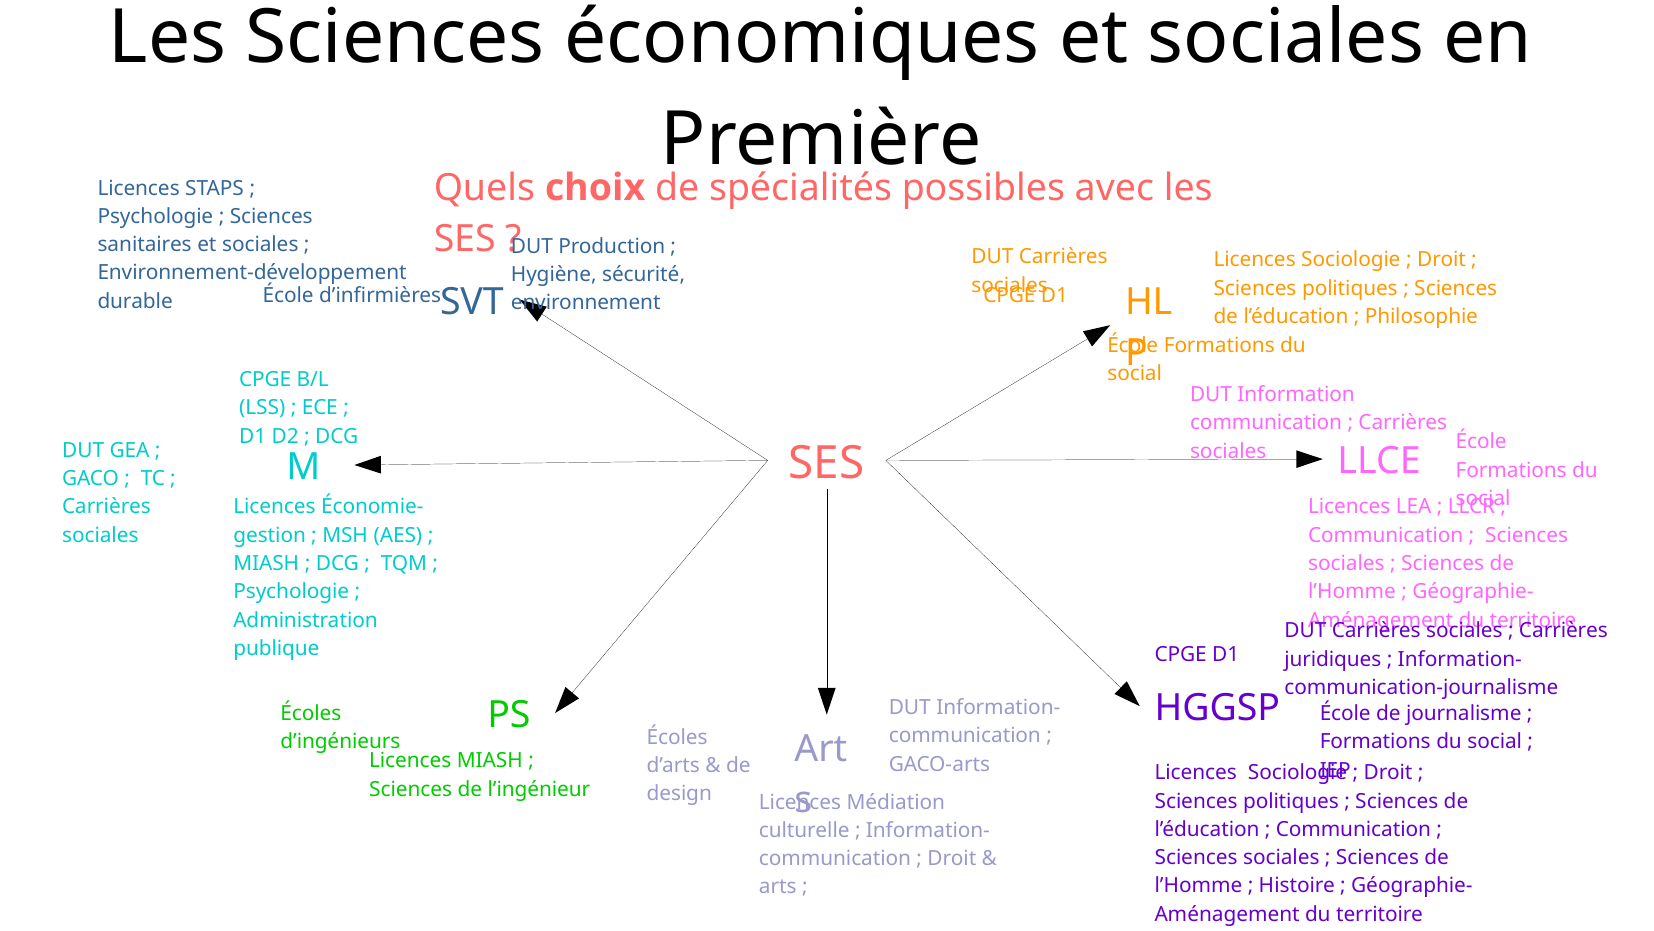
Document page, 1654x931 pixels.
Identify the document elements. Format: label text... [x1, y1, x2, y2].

text_box École d’infirmières [248, 272, 434, 312]
text_box École Formations du social [1440, 419, 1636, 482]
text_box HLP [1110, 266, 1198, 322]
title Les Sciences économiques et sociales en Première [47, 41, 1595, 128]
text_box Licences MIASH ; Sciences de l’ingénieur [354, 738, 615, 827]
text_box DUT Information communication ; Carrières sociales [1175, 372, 1512, 435]
text_box PS [472, 680, 556, 738]
text_box Écoles d’ingénieurs [265, 690, 479, 730]
text_box DUT GEA ; GACO ; TC ; Carrières sociales [47, 427, 237, 514]
text_box École de journalisme ; Formations du social ; IEP [1305, 691, 1577, 754]
text_box Licences LEA ; LLCR ; Communication ; Sciences sociales ; Sciences de l’Homme ; Géographie-Aménagement du territoire [1293, 484, 1630, 595]
text_box DUT Carrières sociales ; Carrières juridiques ; Information-communication-journalisme [1269, 608, 1648, 695]
text_box Licences Médiation culturelle ; Information-communication ; Droit & arts ; [744, 779, 1046, 866]
text_box École Formations du social [1092, 322, 1359, 367]
text_box Licences Économie-gestion ; MSH (AES) ; MIASH ; DCG ; TQM ; Psychologie ; Administration publique [218, 484, 455, 618]
text_box CPGE D1 [968, 272, 1087, 317]
text_box SES [767, 421, 886, 490]
text_box Quels choix de spécialités possibles avec les SES ? [418, 153, 1247, 212]
text_box SVT [425, 266, 520, 325]
text_box CPGE D1 [1139, 632, 1270, 671]
text_box Licences STAPS ; Psychologie ; Sciences sanitaires et sociales ; Environnement-développement durable [82, 165, 426, 299]
text_box Licences Sociologie ; Droit ; Sciences politiques ; Sciences de l’éducation ; Philosophie [1198, 237, 1536, 325]
text_box CPGE B/L (LSS) ; ECE ; D1 D2 ; DCG [224, 356, 402, 443]
text_box M [271, 443, 355, 484]
text_box Écoles d’arts & de design [631, 714, 780, 777]
text_box Licences Sociologie ; Droit ; Sciences politiques ; Sciences de l’éducation ; Communication ; Sciences sociales ; Sciences de l’Homme ; Histoire ; Géographie-Aménagement du territoire [1139, 750, 1495, 908]
text_box LLCE [1322, 435, 1453, 484]
text_box HGGSP [1139, 673, 1300, 732]
text_box DUT Production ; Hygiène, sécurité, environnement [496, 223, 756, 286]
text_box Arts [780, 714, 880, 774]
text_box DUT Information-communication ; GACO-arts [874, 685, 1081, 772]
text_box DUT Carrières sociales [956, 234, 1193, 273]
